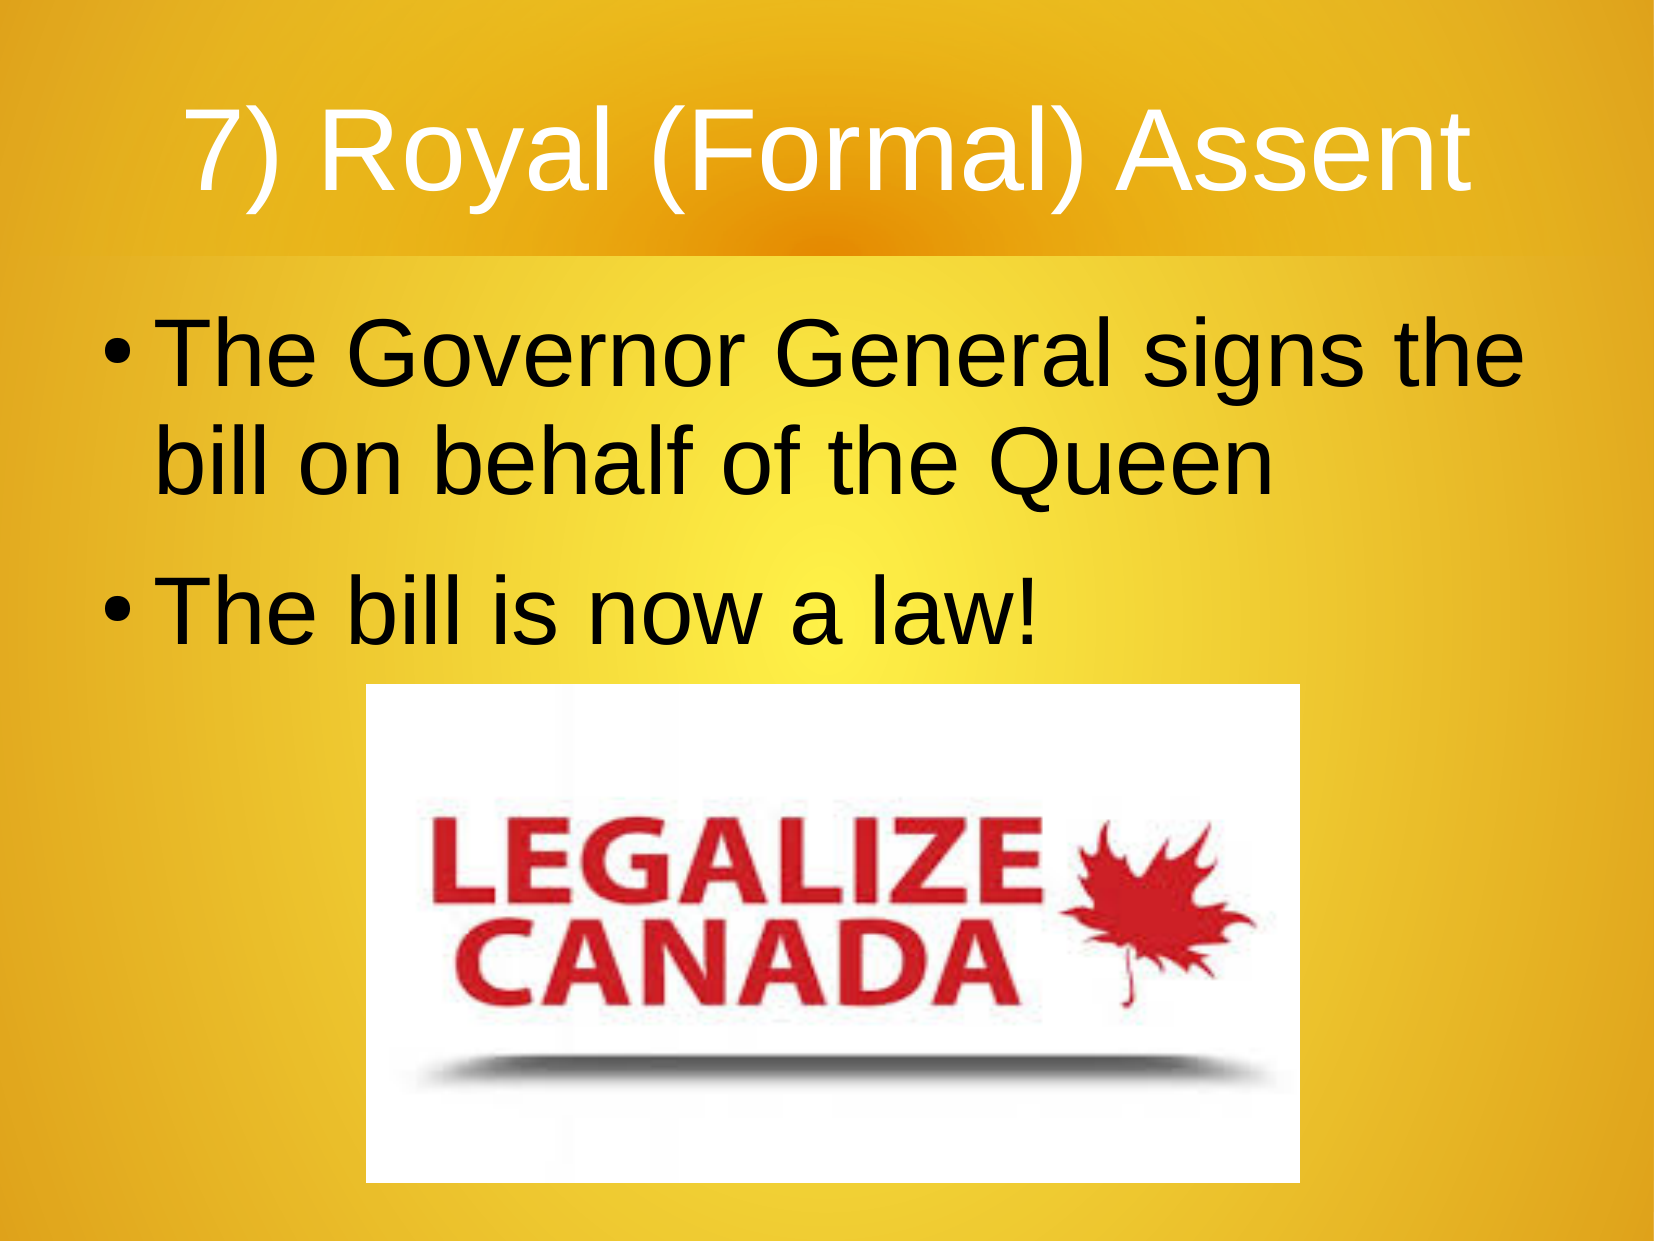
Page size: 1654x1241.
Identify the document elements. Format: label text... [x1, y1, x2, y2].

title 7) Royal (Formal) Assent [82, 47, 1571, 252]
picture [366, 684, 1300, 1183]
list The Governor General signs the bill on behalf of the Queen The bill is now a law! [82, 299, 1571, 1019]
